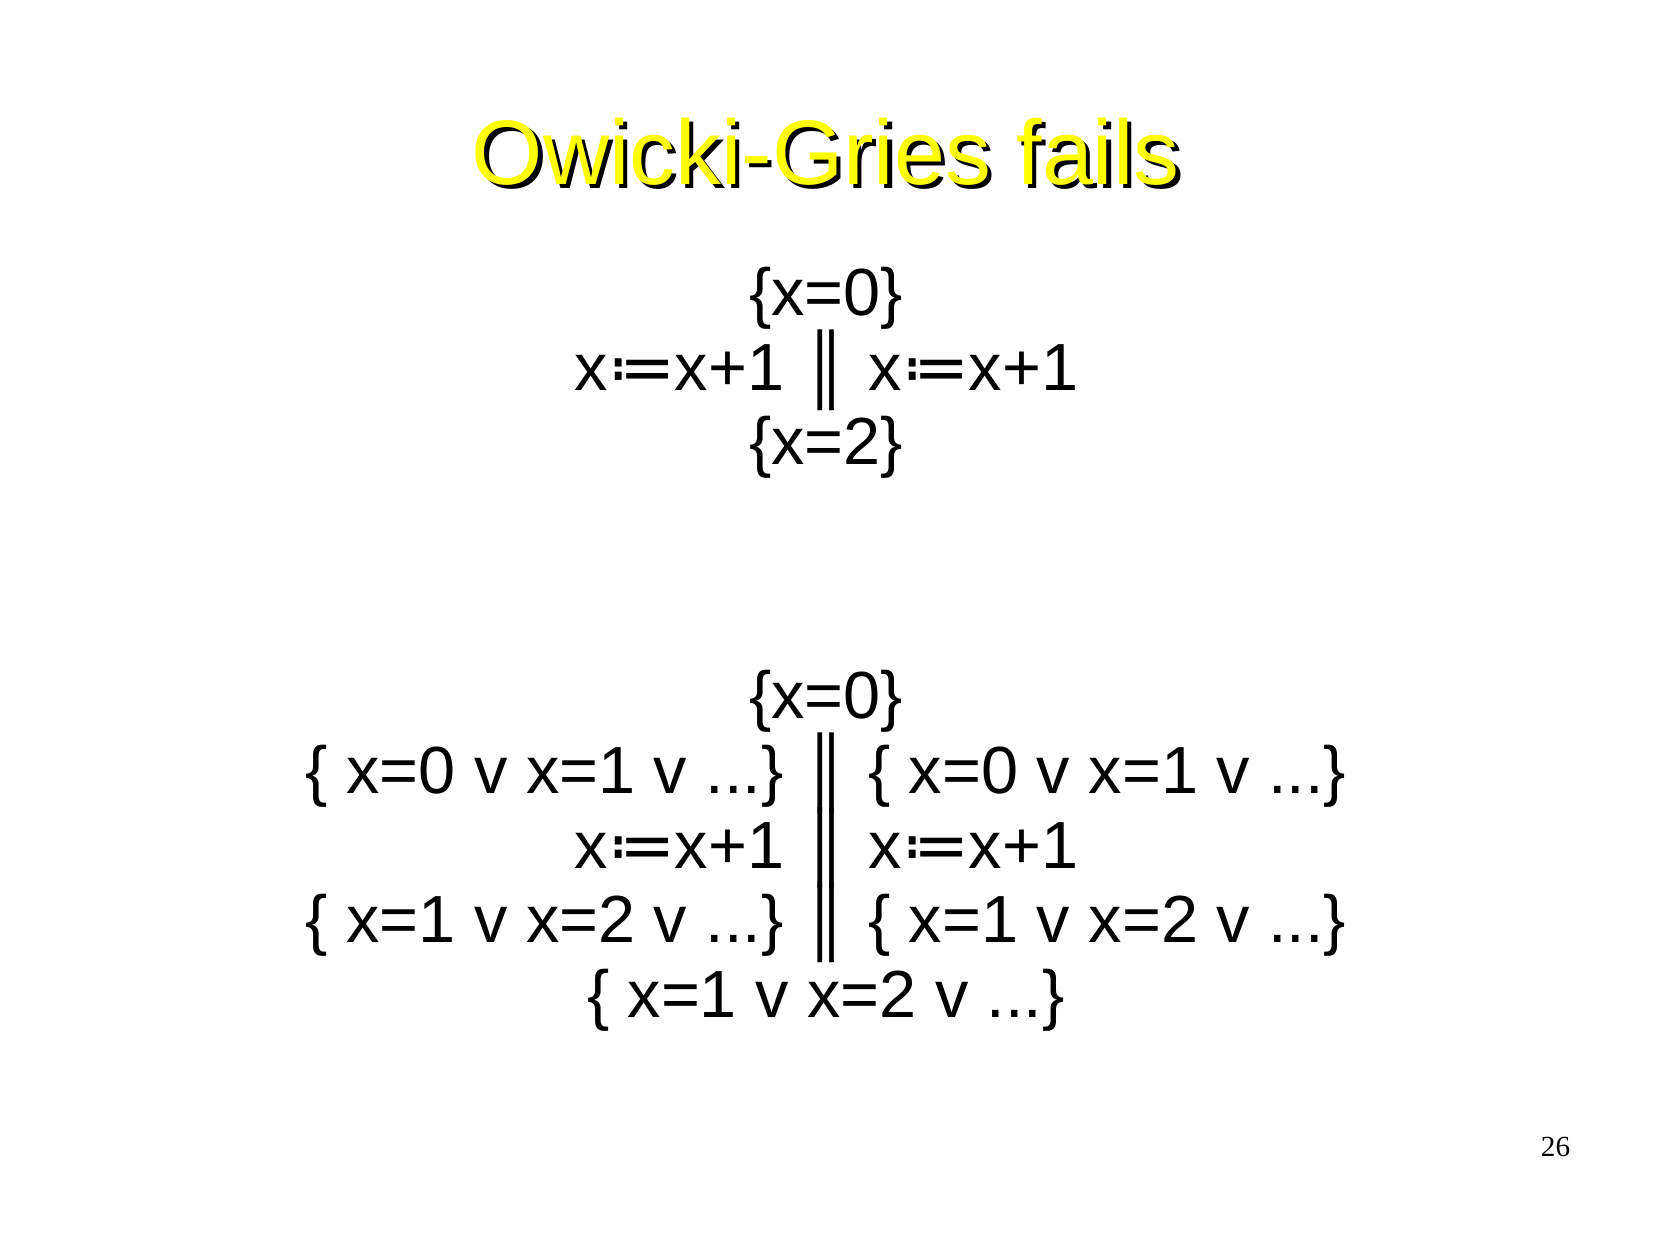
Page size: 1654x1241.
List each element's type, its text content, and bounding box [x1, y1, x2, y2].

title Owicki-Gries fails [82, 49, 1571, 254]
list {x=0} x≔x+1 ║ x≔x+1 {x=2} {x=0} { x=0 v x=1 v ...} ║ { x=0 v x=1 v ...} x≔x+1 ║ x≔x+1 { x=1 v x=2 v ...} ║ { x=1 v x=2 v ...} { x=1 v x=2 v ...} [82, 254, 1571, 1074]
